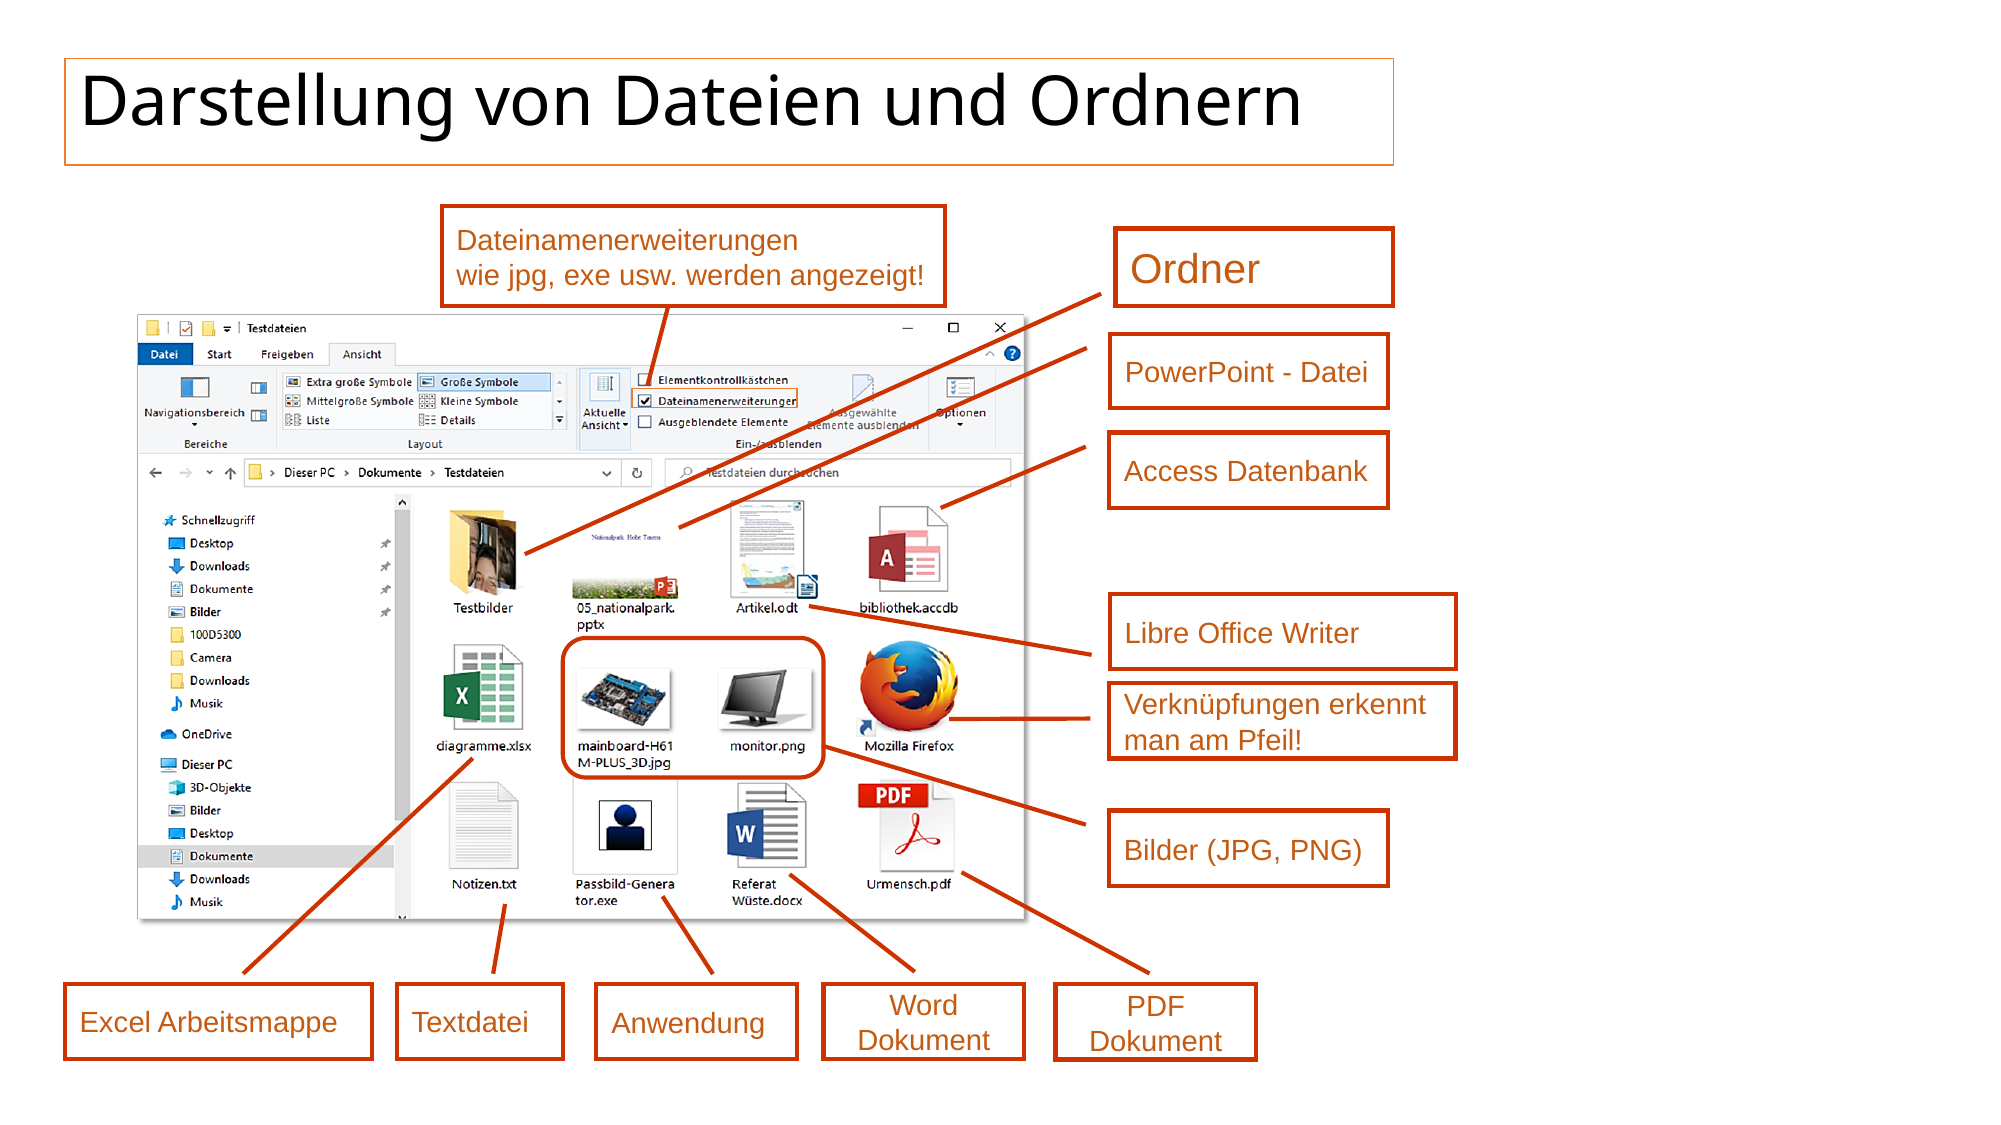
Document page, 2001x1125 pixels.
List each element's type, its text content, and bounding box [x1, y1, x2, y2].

text_box Bilder (JPG, PNG) [1109, 811, 1388, 886]
text_box Libre Office Writer [1110, 594, 1456, 669]
text_box Verknüpfungen erkennt man am Pfeil! [1109, 683, 1456, 759]
text_box Dateinamenerweiterungen wie jpg, exe usw. werden angezeigt! [442, 206, 945, 306]
text_box Darstellung von Dateien und Ordnern [64, 58, 1394, 166]
text_box Textdatei [397, 984, 563, 1059]
text_box Anwendung [596, 984, 797, 1059]
text_box PDF Dokument [1055, 984, 1256, 1060]
text_box PowerPoint - Datei [1110, 334, 1388, 408]
text_box Excel Arbeitsmappe [65, 984, 372, 1059]
text_box Access Datenbank [1109, 433, 1388, 508]
text_box Word Dokument [824, 984, 1024, 1059]
picture [134, 311, 1034, 929]
text_box Ordner [1115, 229, 1393, 306]
